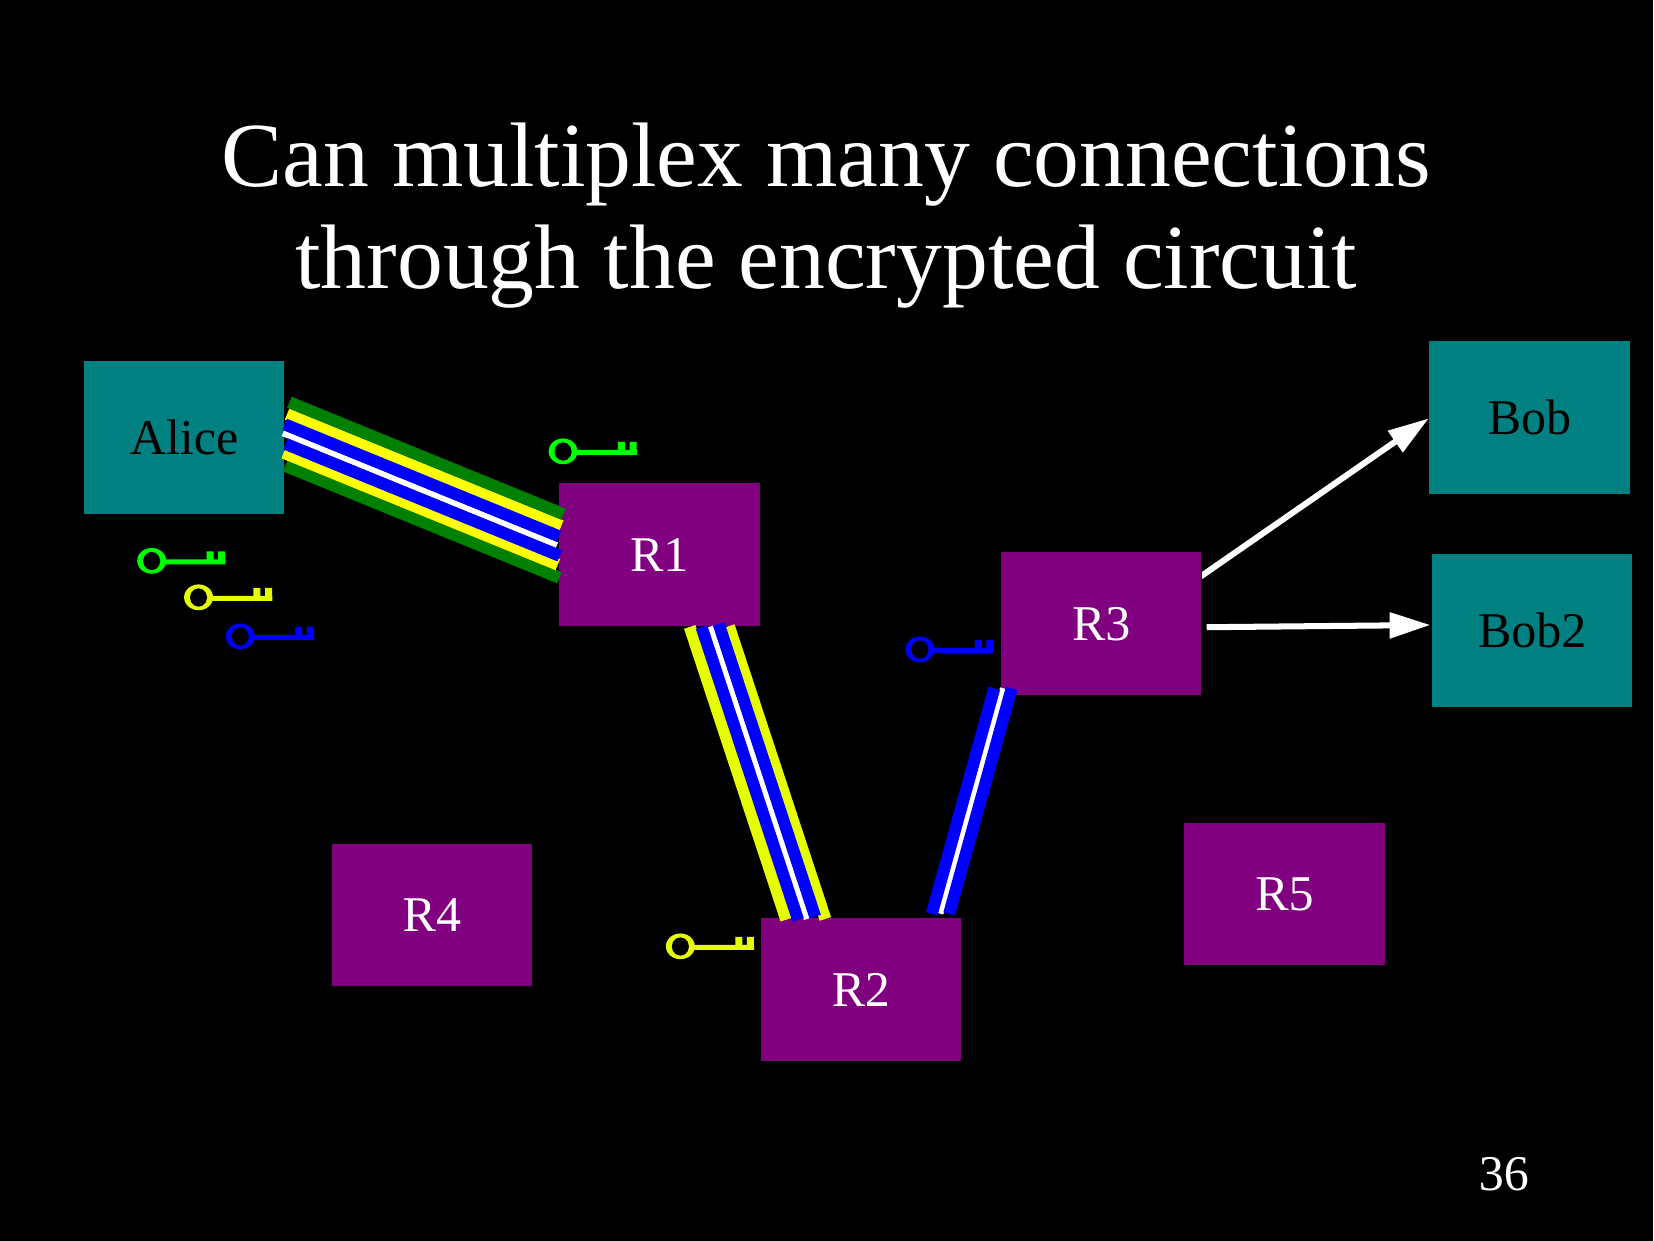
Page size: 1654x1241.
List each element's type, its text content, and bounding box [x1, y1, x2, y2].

text_box R3 [1000, 551, 1202, 696]
title Can multiplex many connections through the encrypted circuit [121, 79, 1534, 334]
text_box Bob2 [1431, 553, 1633, 708]
text_box [137, 547, 226, 574]
text_box [548, 438, 637, 465]
text_box Alice [83, 360, 285, 515]
text_box [225, 623, 315, 650]
text_box R4 [331, 843, 533, 987]
text_box R5 [1183, 822, 1386, 966]
text_box [665, 933, 755, 960]
text_box R1 [558, 482, 761, 627]
text_box [905, 636, 994, 663]
text_box Bob [1428, 340, 1631, 495]
text_box R2 [760, 917, 962, 1062]
text_box [184, 584, 273, 611]
